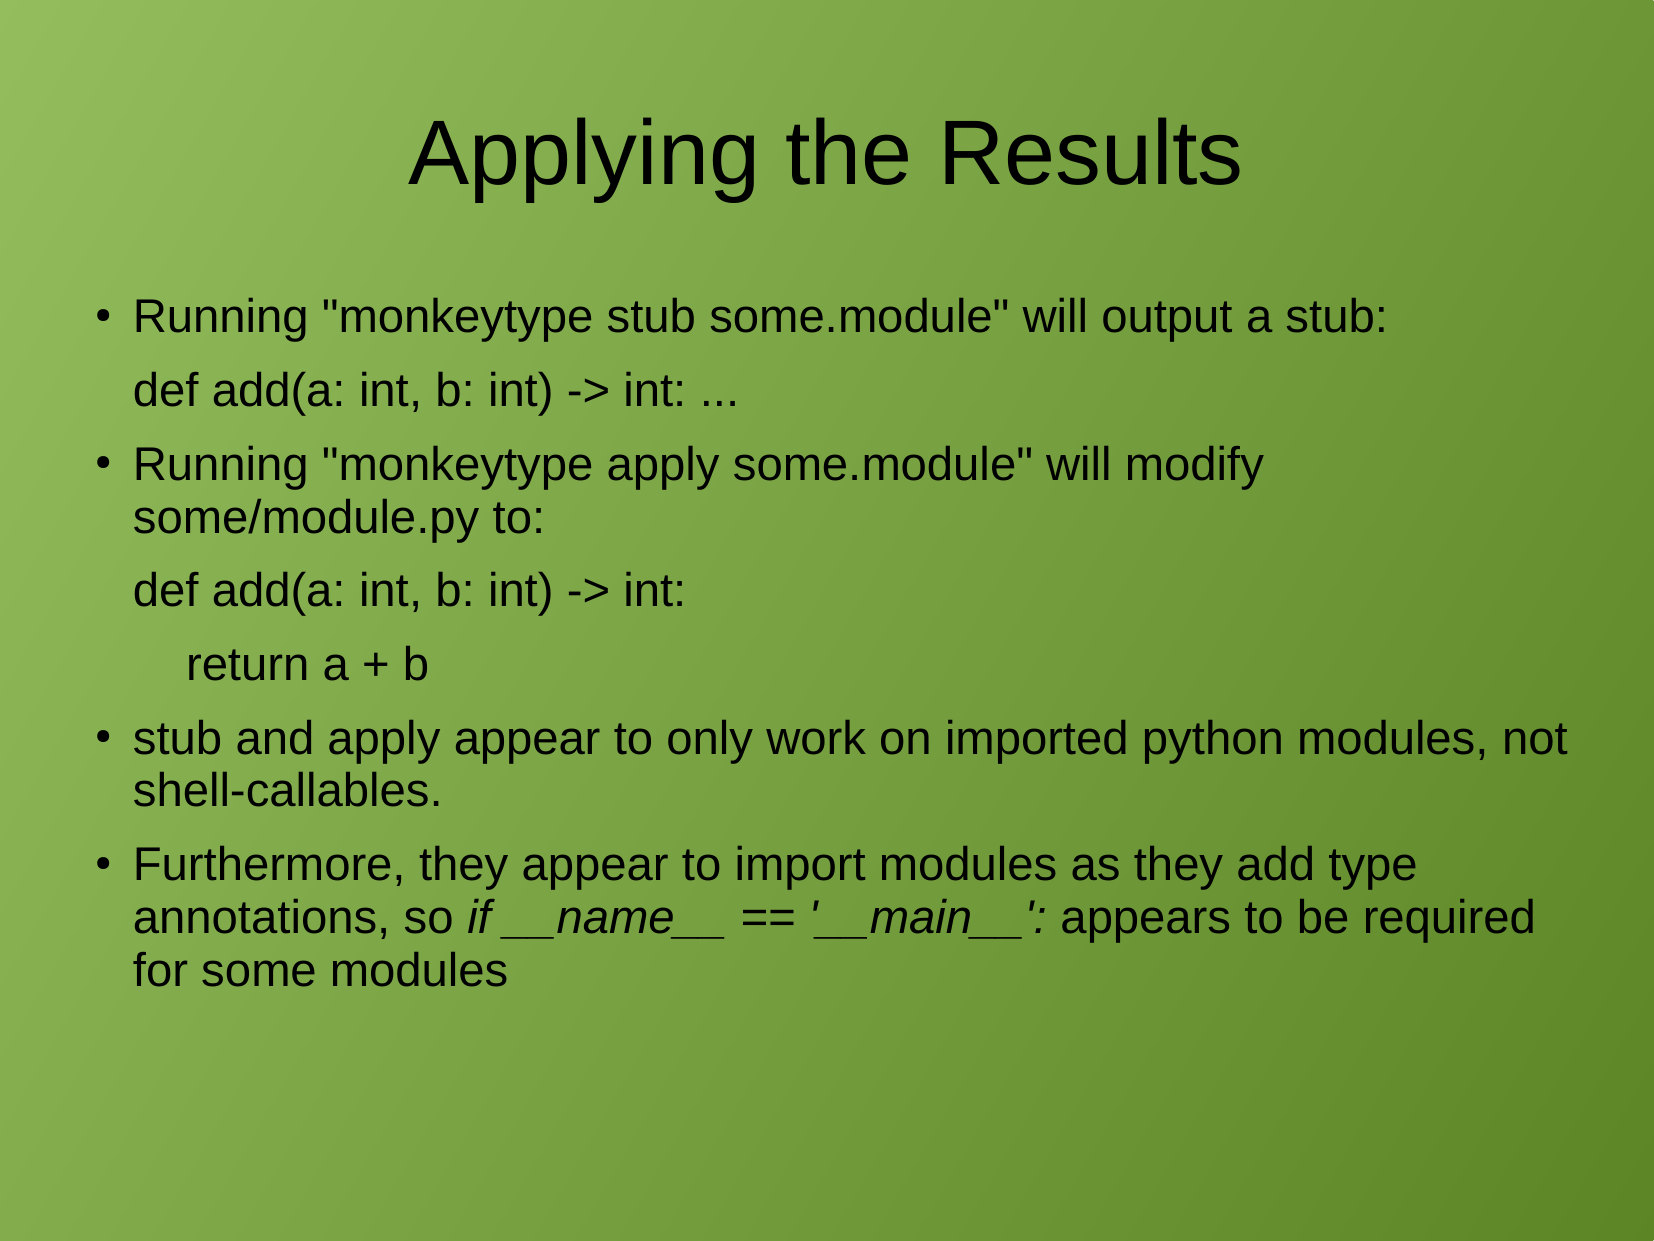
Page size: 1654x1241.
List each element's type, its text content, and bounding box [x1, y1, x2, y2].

title Applying the Results [82, 49, 1571, 257]
text_box [82, 290, 1571, 1010]
